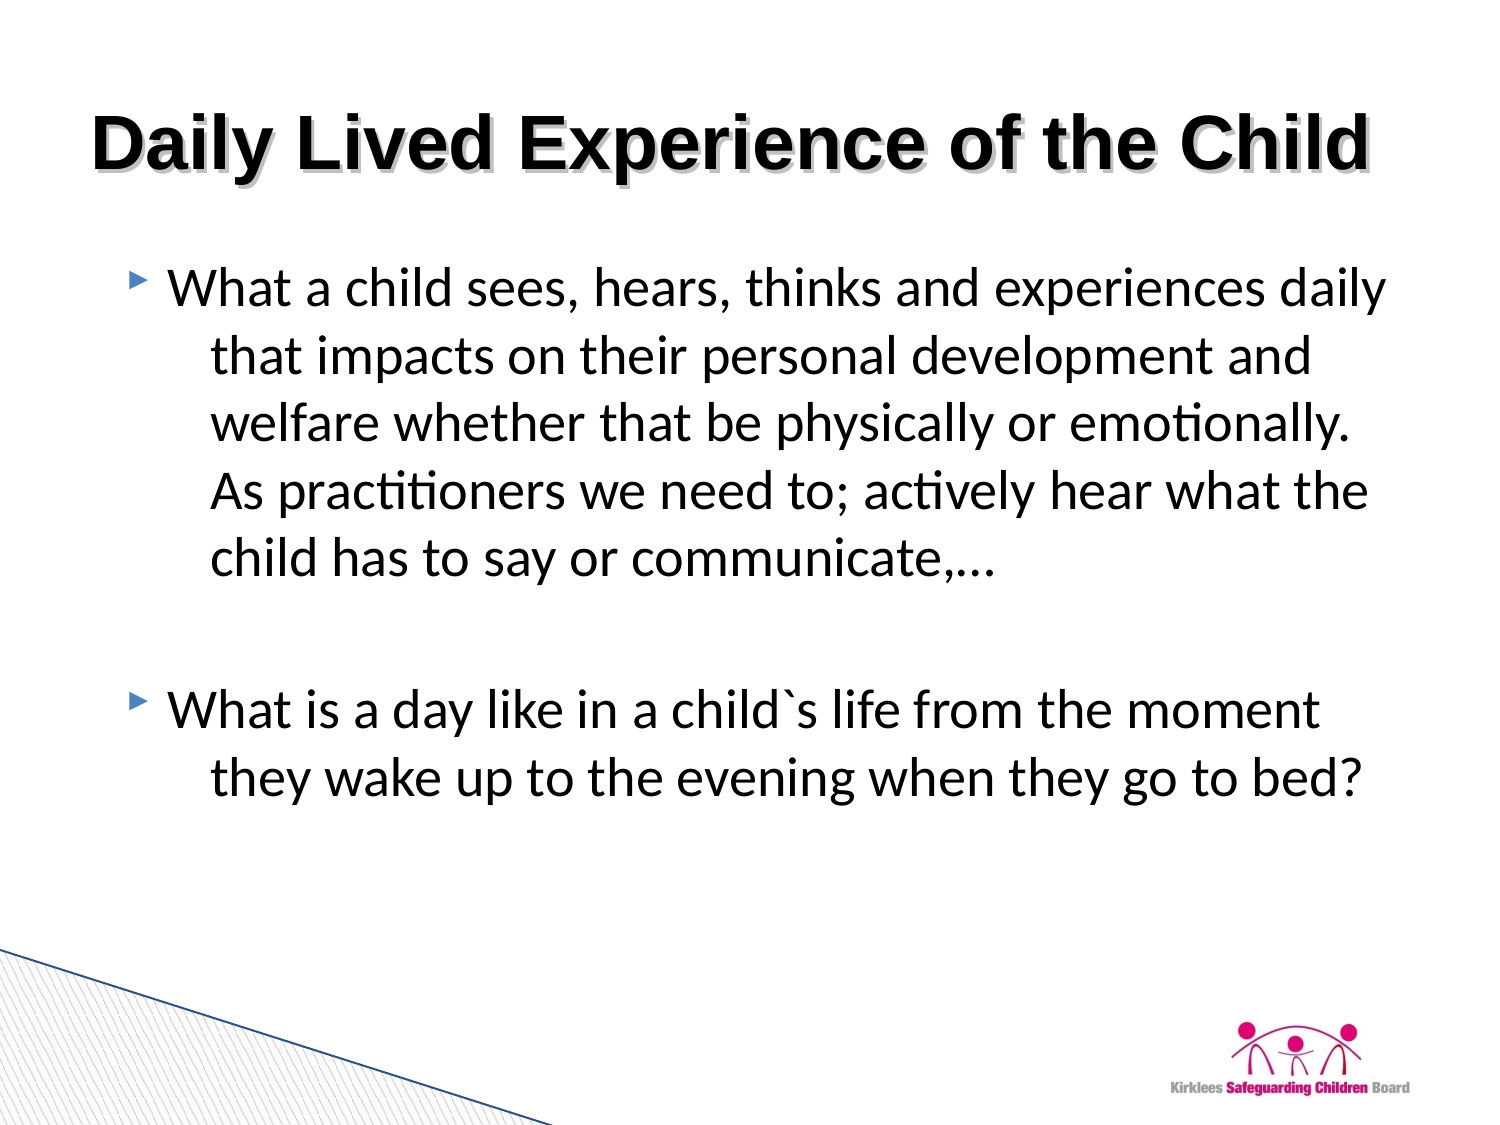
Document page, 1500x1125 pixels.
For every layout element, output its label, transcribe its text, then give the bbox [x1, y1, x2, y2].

title Daily Lived Experience of the Child [75, 45, 1426, 233]
list What a child sees, hears, thinks and experiences daily that impacts on their personal development and welfare whether that be physically or emotionally. As practitioners we need to; actively hear what the child has to say or communicate,… What is a day like in a child`s life from the moment they wake up to the evening when they go to bed? [75, 243, 1426, 986]
